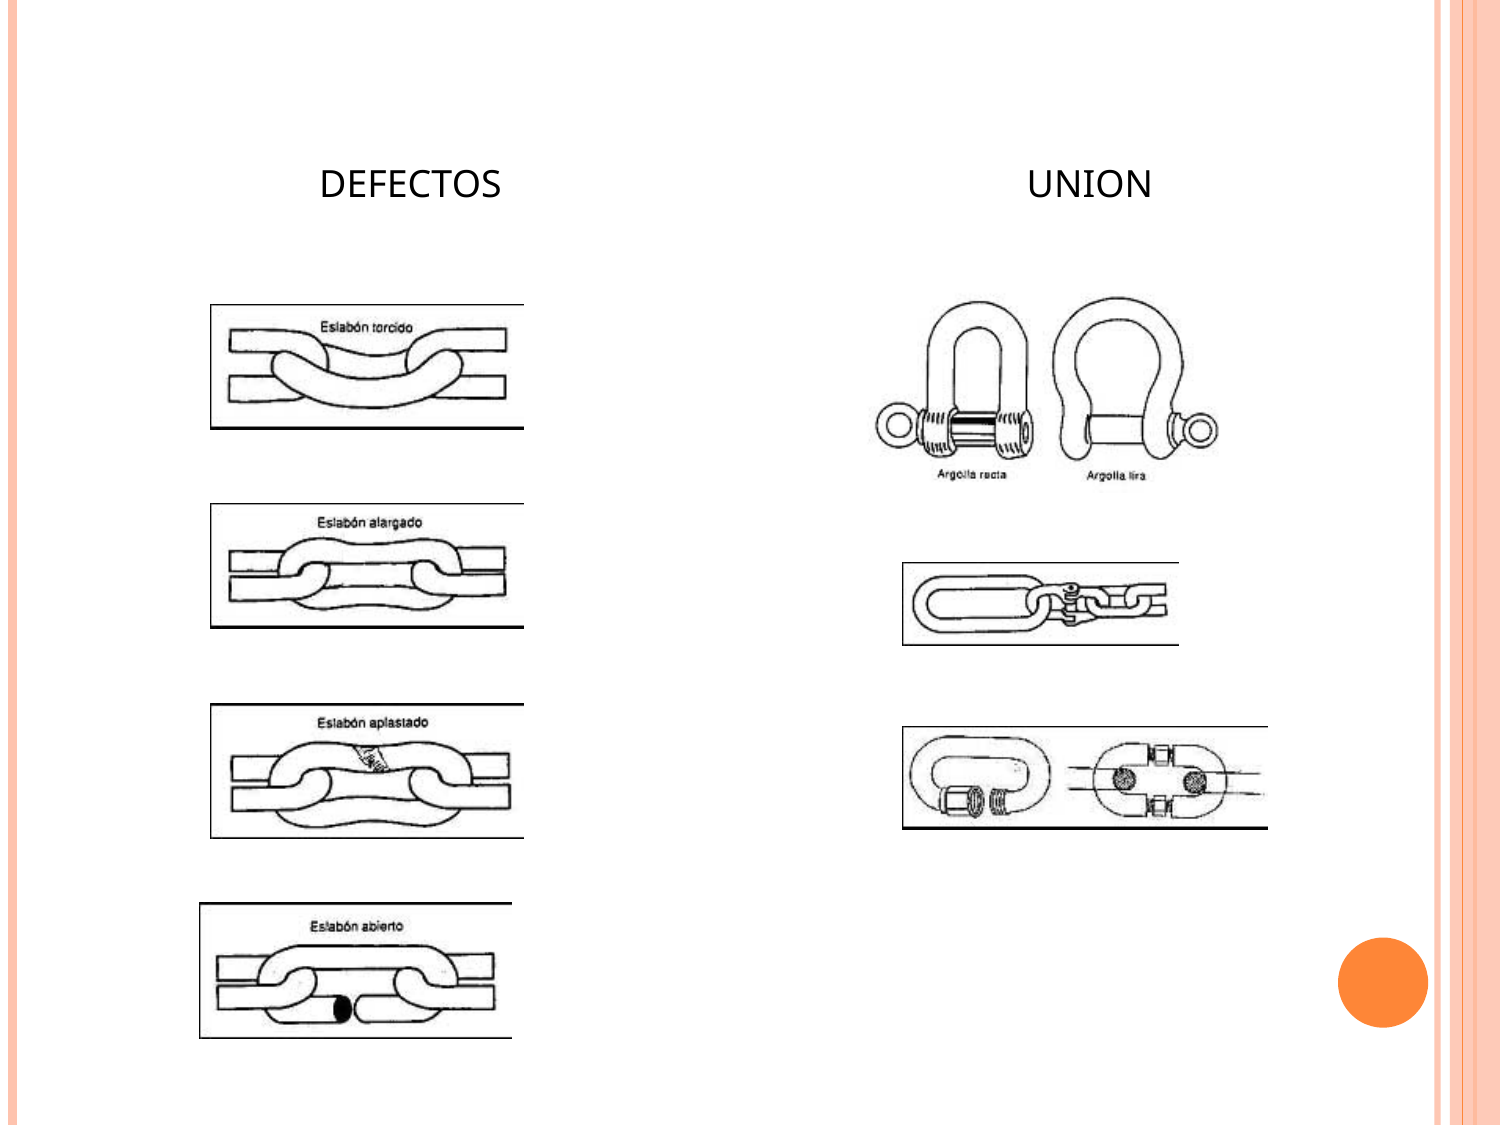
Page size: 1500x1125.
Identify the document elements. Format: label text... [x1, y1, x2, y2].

text_box DEFECTOS [187, 152, 563, 213]
picture [210, 703, 524, 840]
picture [210, 304, 524, 430]
picture [902, 562, 1179, 646]
text_box UNION [925, 152, 1254, 213]
picture [855, 281, 1233, 493]
picture [902, 726, 1268, 830]
picture [210, 503, 524, 629]
picture [199, 902, 512, 1039]
